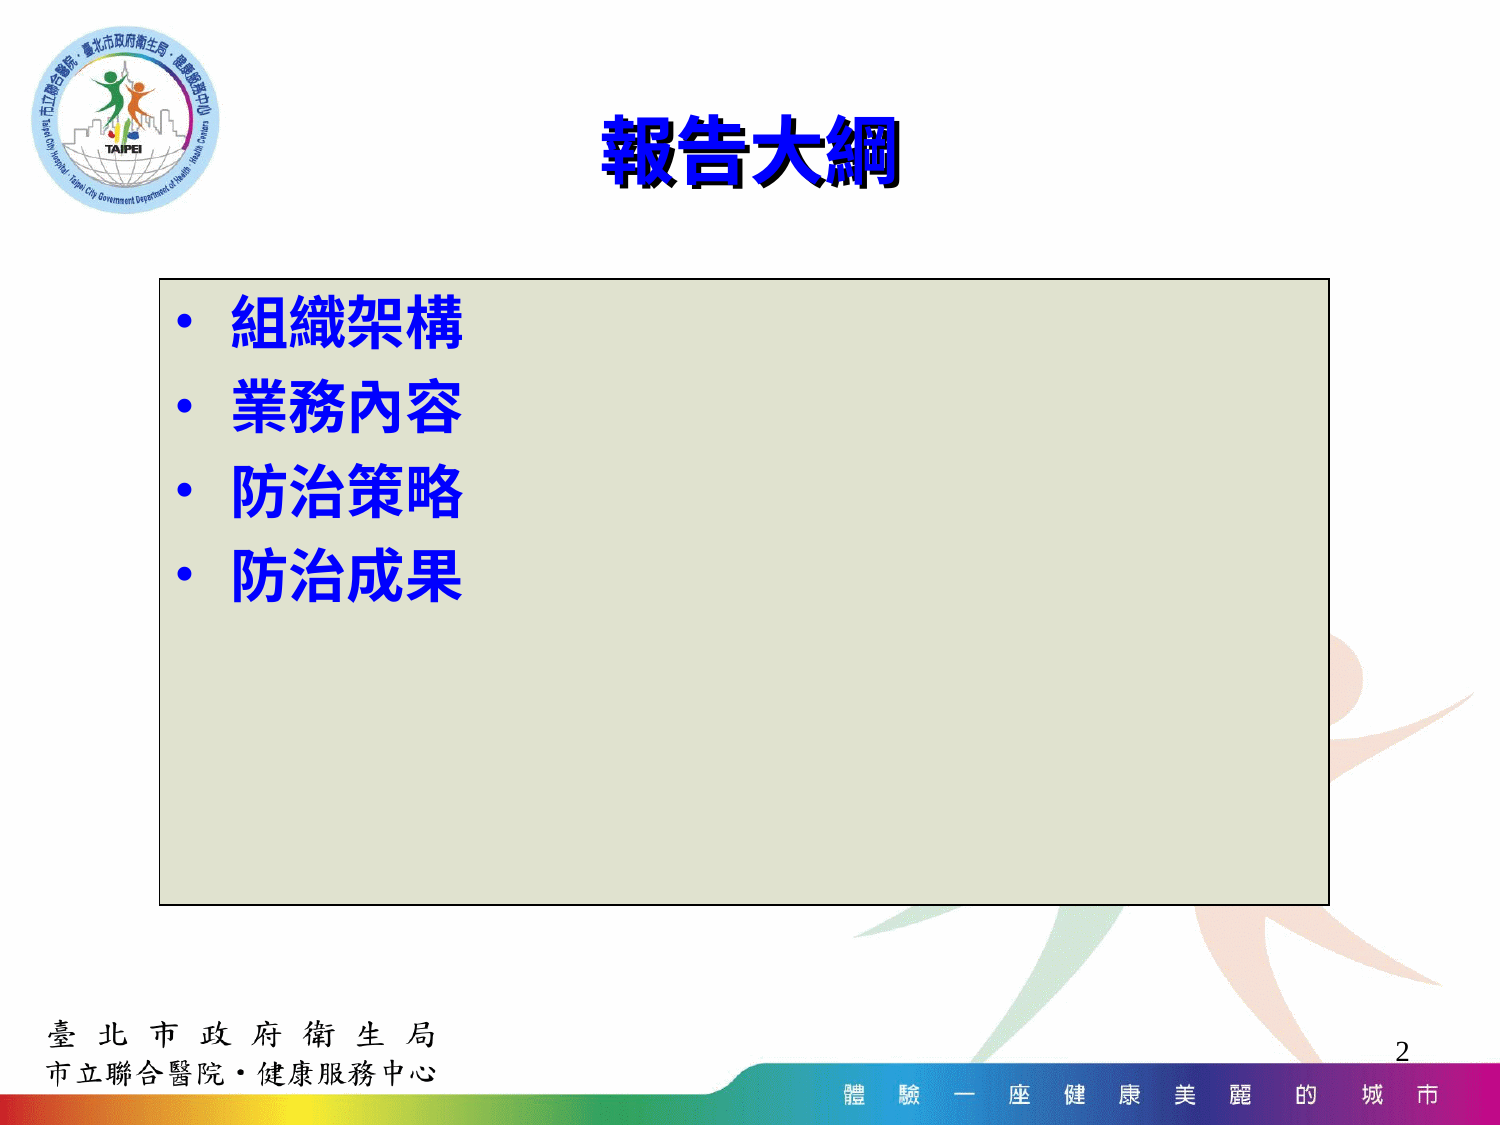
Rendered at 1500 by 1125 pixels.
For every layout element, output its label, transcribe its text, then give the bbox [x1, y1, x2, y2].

list 組織架構 業務內容 防治策略 防治成果 [159, 278, 1329, 905]
text_box <編號> [1074, 1024, 1426, 1103]
title 報告大綱 [112, 54, 1388, 243]
picture [0, 0, 1500, 1125]
